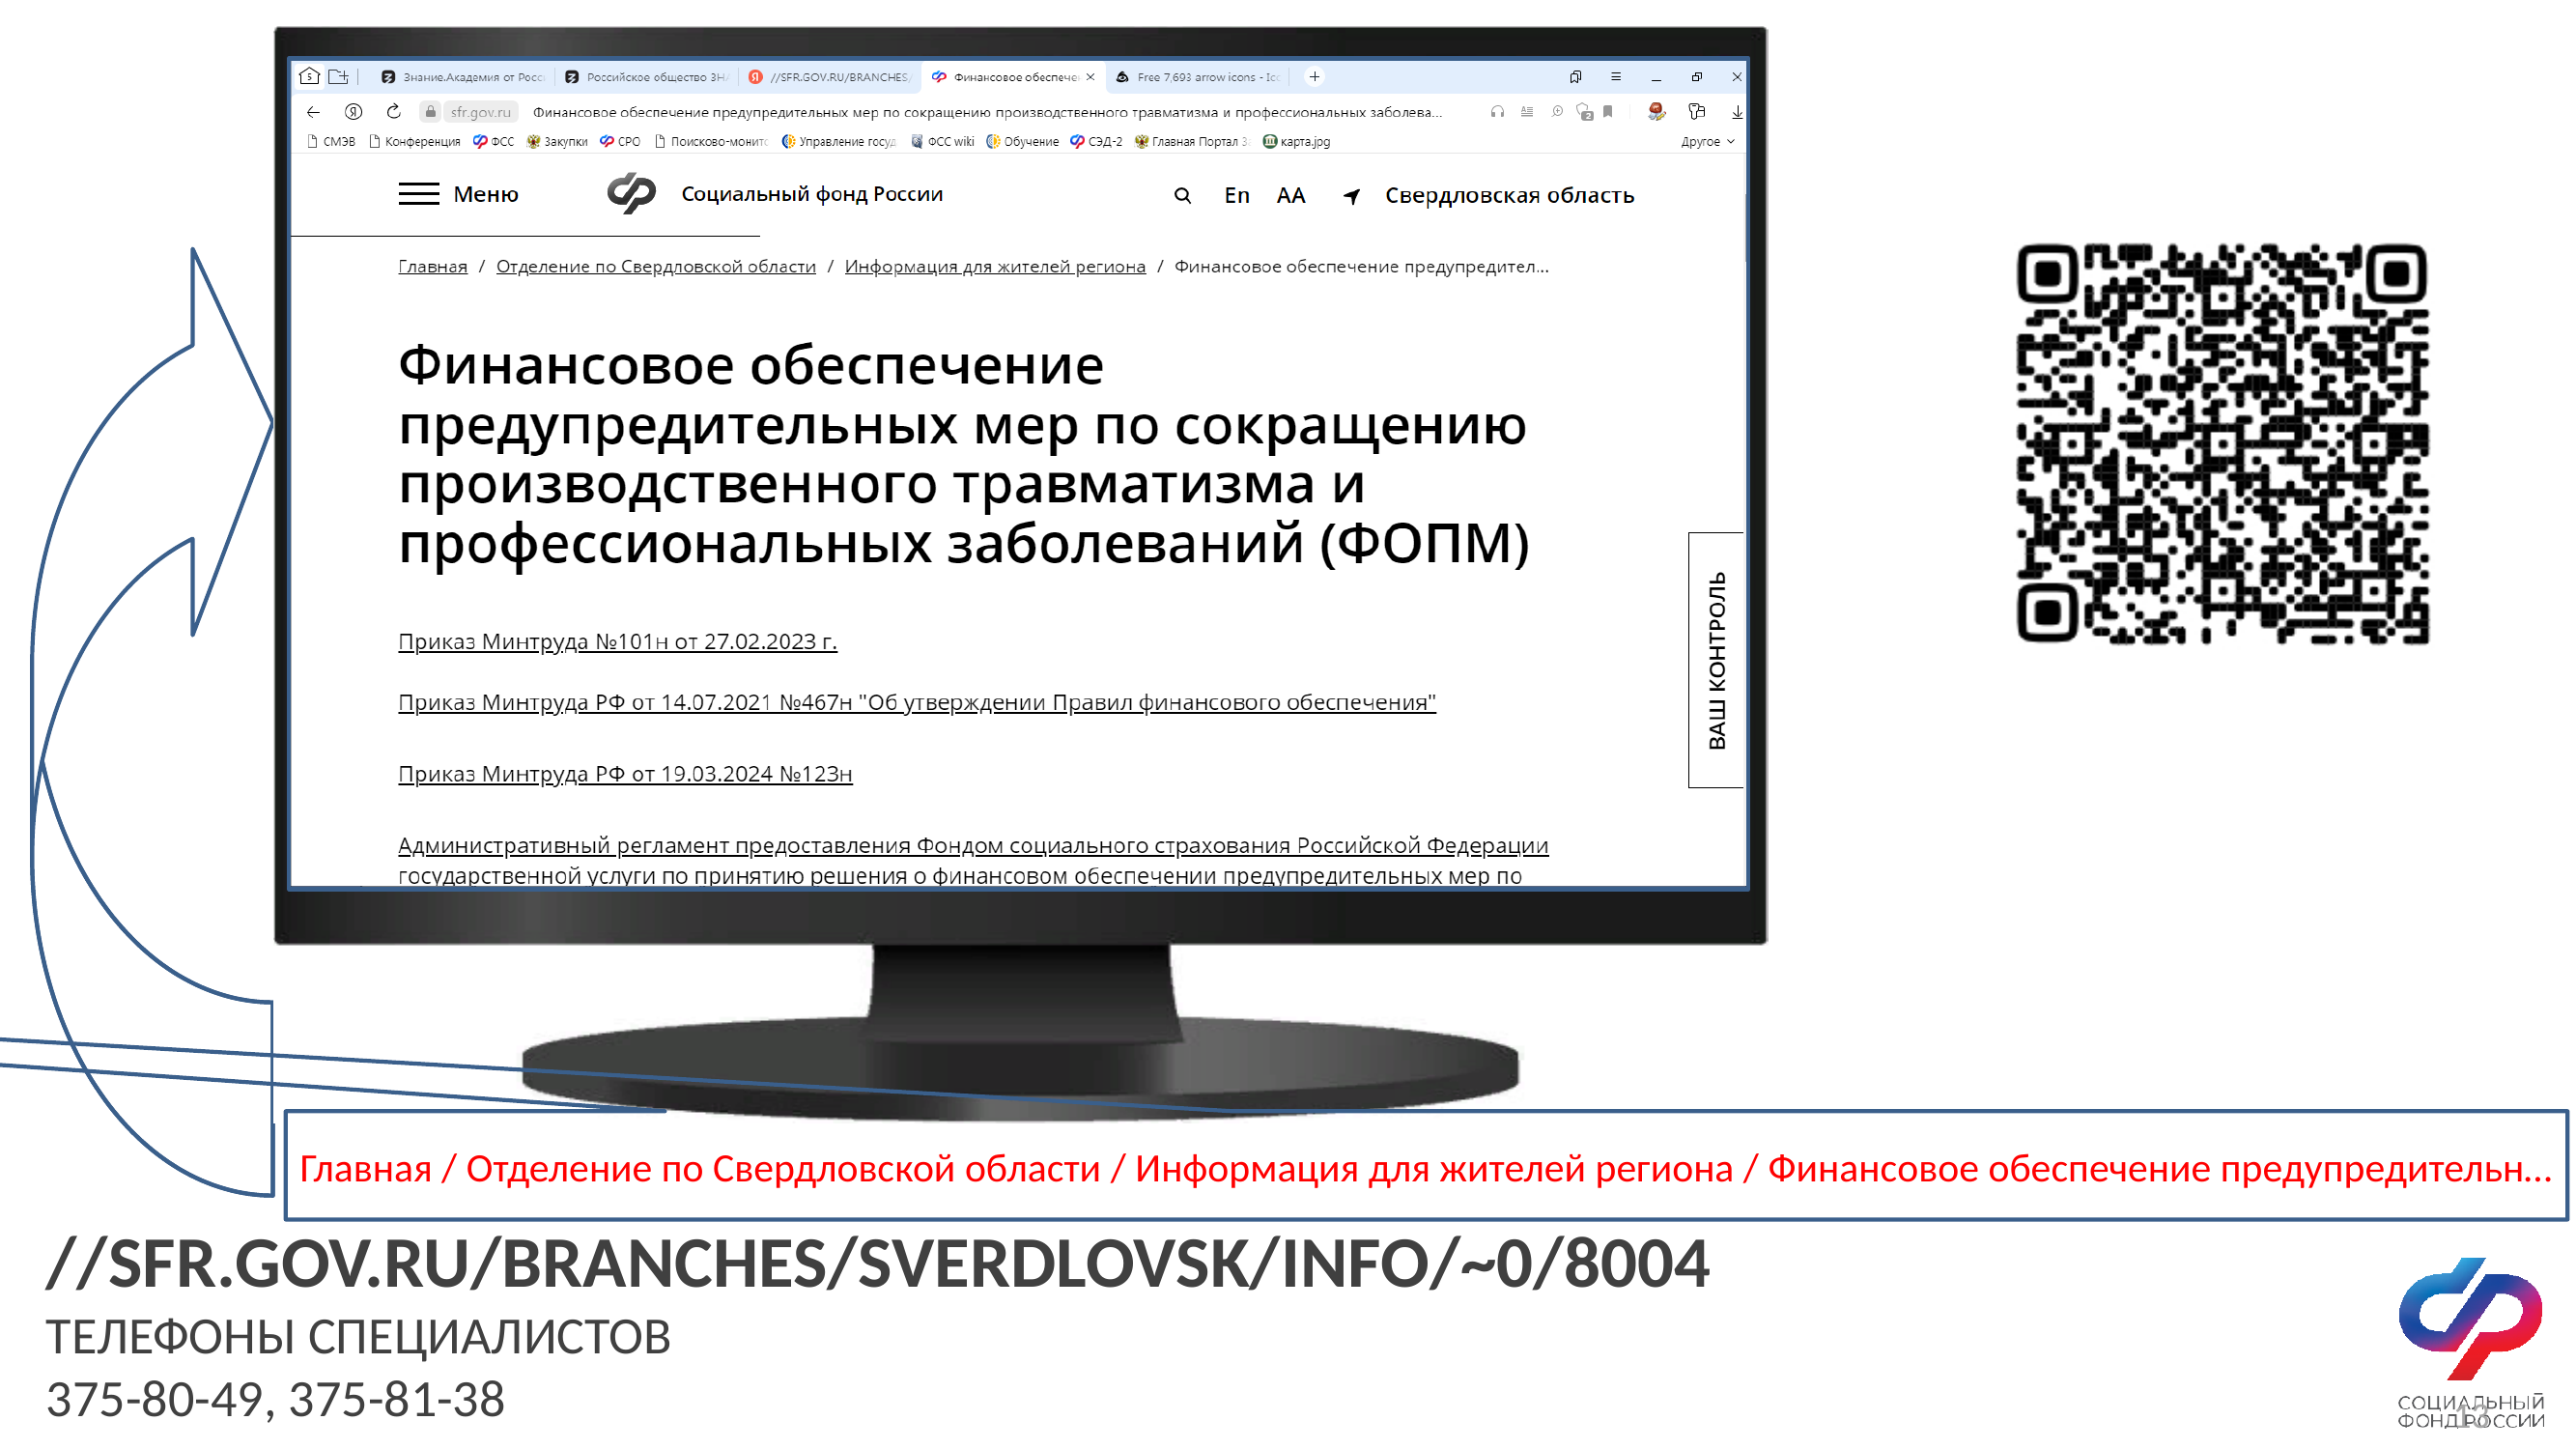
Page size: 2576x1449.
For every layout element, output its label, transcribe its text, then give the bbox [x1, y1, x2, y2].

picture [2398, 1396, 2425, 1409]
text_box Главная / Отделение по Свердловской области / Информация для жителей региона / Финансовое обеспечение предупредительн… [0, 1038, 2568, 1220]
text_box [86, 1071, 273, 1196]
text_box //SFR.GOV.RU/BRANCHES/SVERDLOVSK/INFO/~0/8004 ТЕЛЕФОНЫ СПЕЦИАЛИСТОВ 375-80-49, 375-81-38 [32, 1208, 1761, 1435]
picture [273, 26, 1769, 1111]
picture [2399, 1258, 2542, 1380]
picture [2431, 1414, 2447, 1429]
picture [1988, 217, 2459, 665]
text_box [32, 248, 273, 1055]
picture [2398, 1413, 2429, 1428]
slide_number <номер> [2447, 1390, 2544, 1449]
picture [2428, 1396, 2447, 1411]
picture [273, 1085, 646, 1123]
